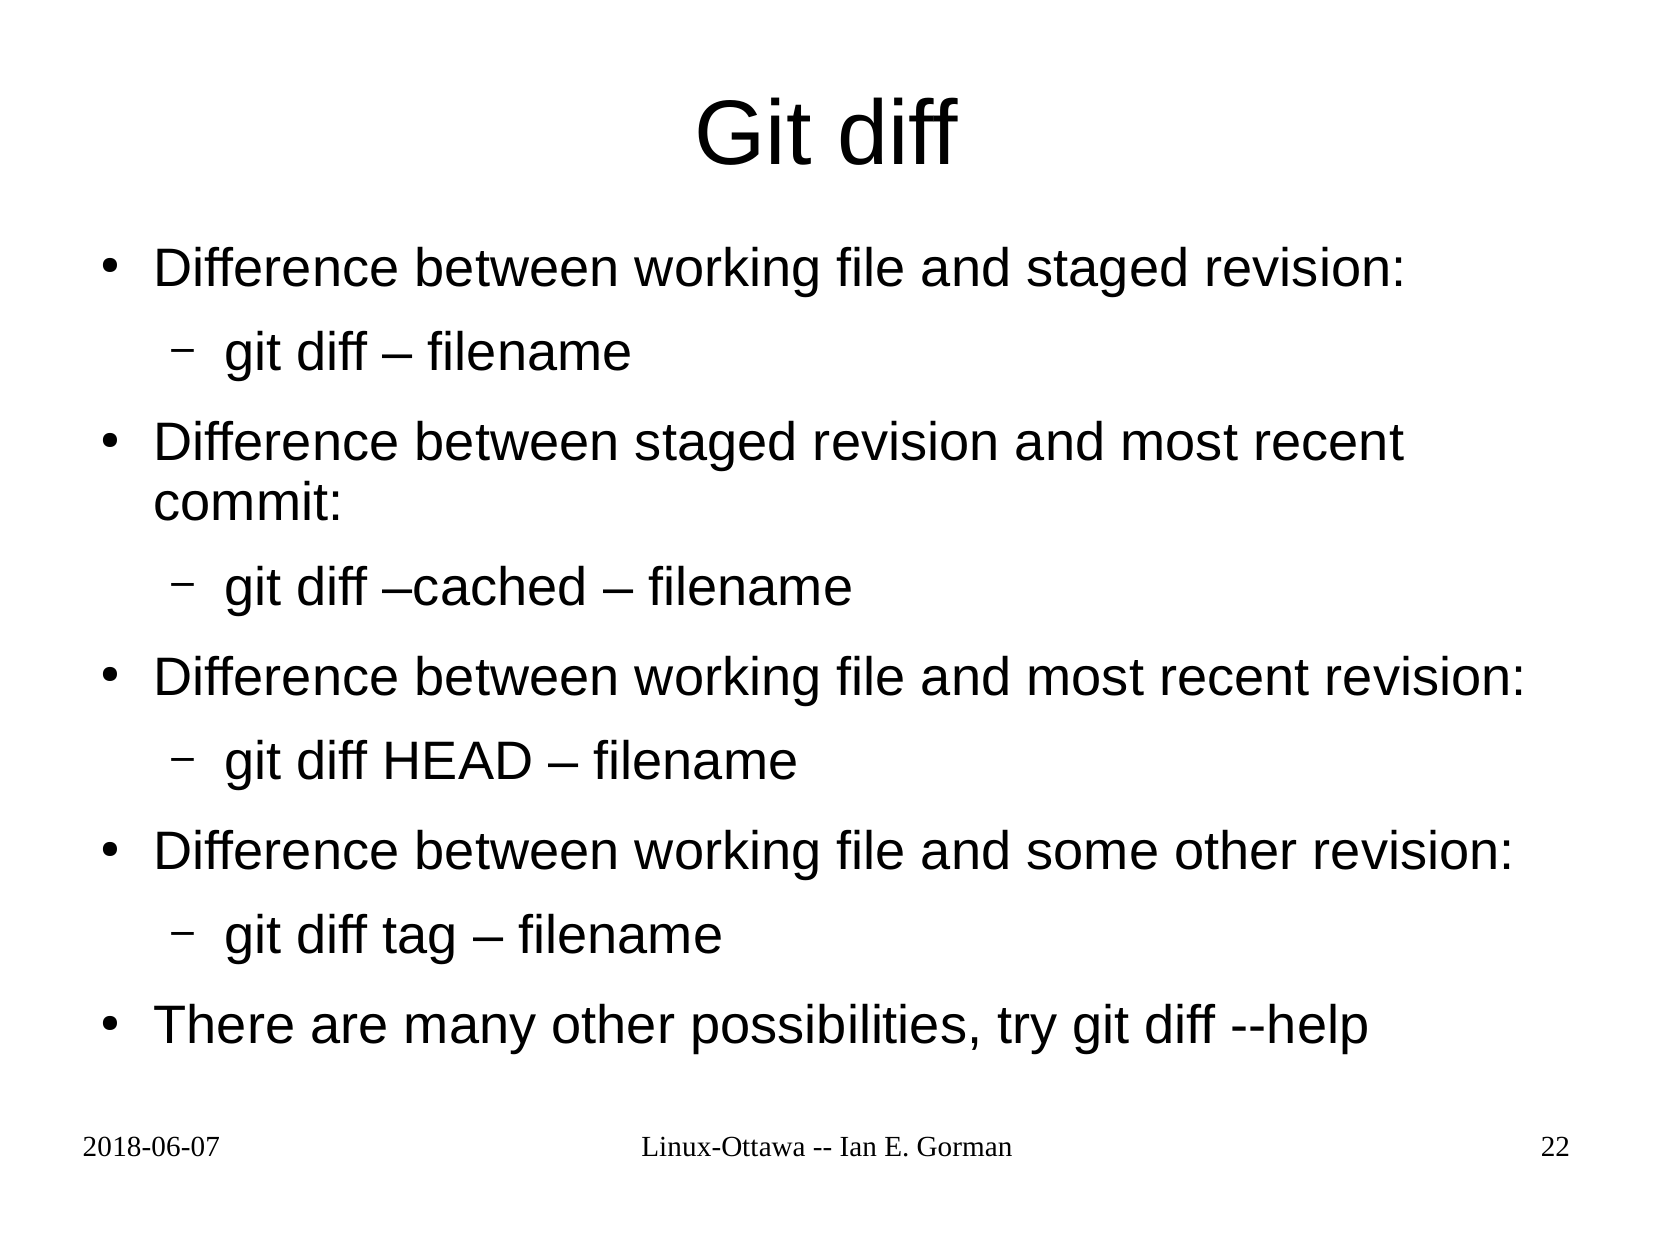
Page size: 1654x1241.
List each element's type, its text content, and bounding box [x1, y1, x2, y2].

title Git diff [82, 49, 1571, 217]
list Difference between working file and staged revision: git diff – filename Difference between staged revision and most recent commit: git diff –cached – filename Difference between working file and most recent revision: git diff HEAD – filename Difference between working file and some other revision: git diff tag – filename There are many other possibilities, try git diff --help [82, 236, 1571, 1096]
